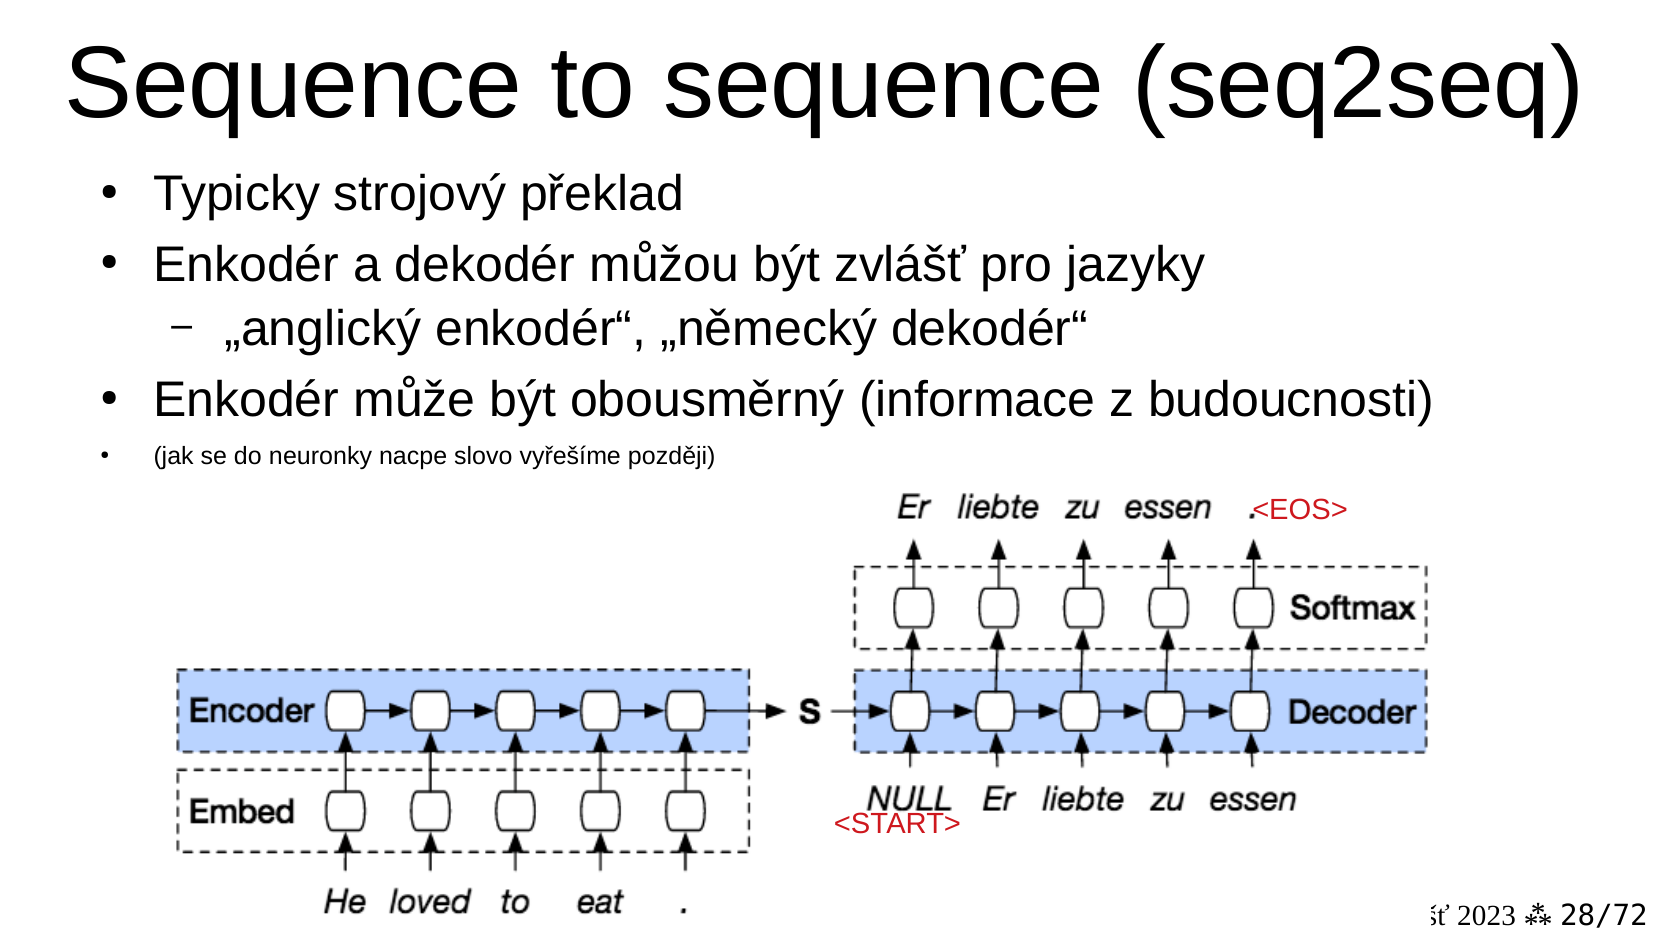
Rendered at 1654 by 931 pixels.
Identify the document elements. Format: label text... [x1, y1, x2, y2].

picture [172, 765, 1431, 931]
text_box <EOS> [1237, 485, 1363, 533]
title Sequence to sequence (seq2seq) [37, 13, 1613, 151]
text_box <START> [819, 799, 976, 848]
list Typicky strojový překlad Enkodér a dekodér můžou být zvlášť pro jazyky „anglický enkodér“, „německý dekodér“ Enkodér může být obousměrný (informace z budoucnosti) (jak se do neuronky nacpe slovo vyřešíme později) [82, 165, 1571, 765]
